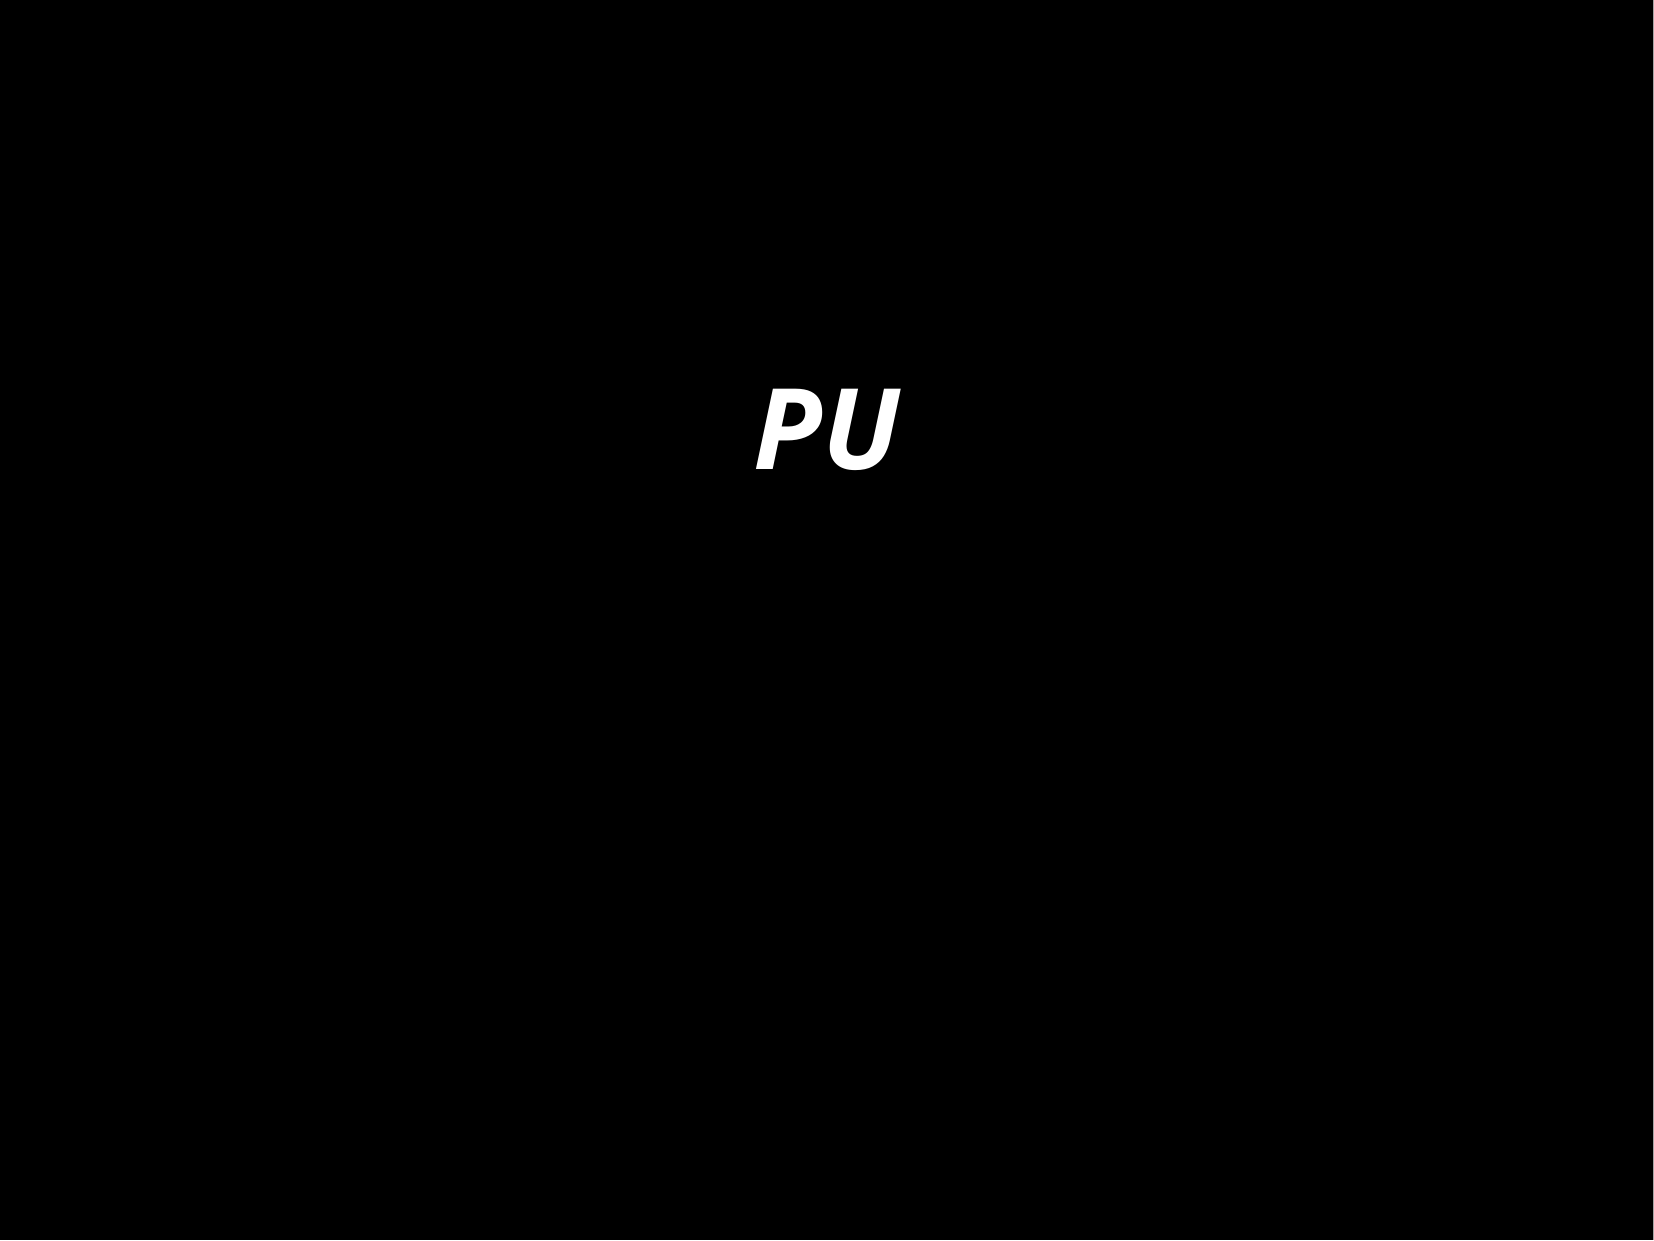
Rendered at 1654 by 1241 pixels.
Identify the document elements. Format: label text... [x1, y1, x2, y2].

subtitle PU [0, 0, 1654, 1207]
